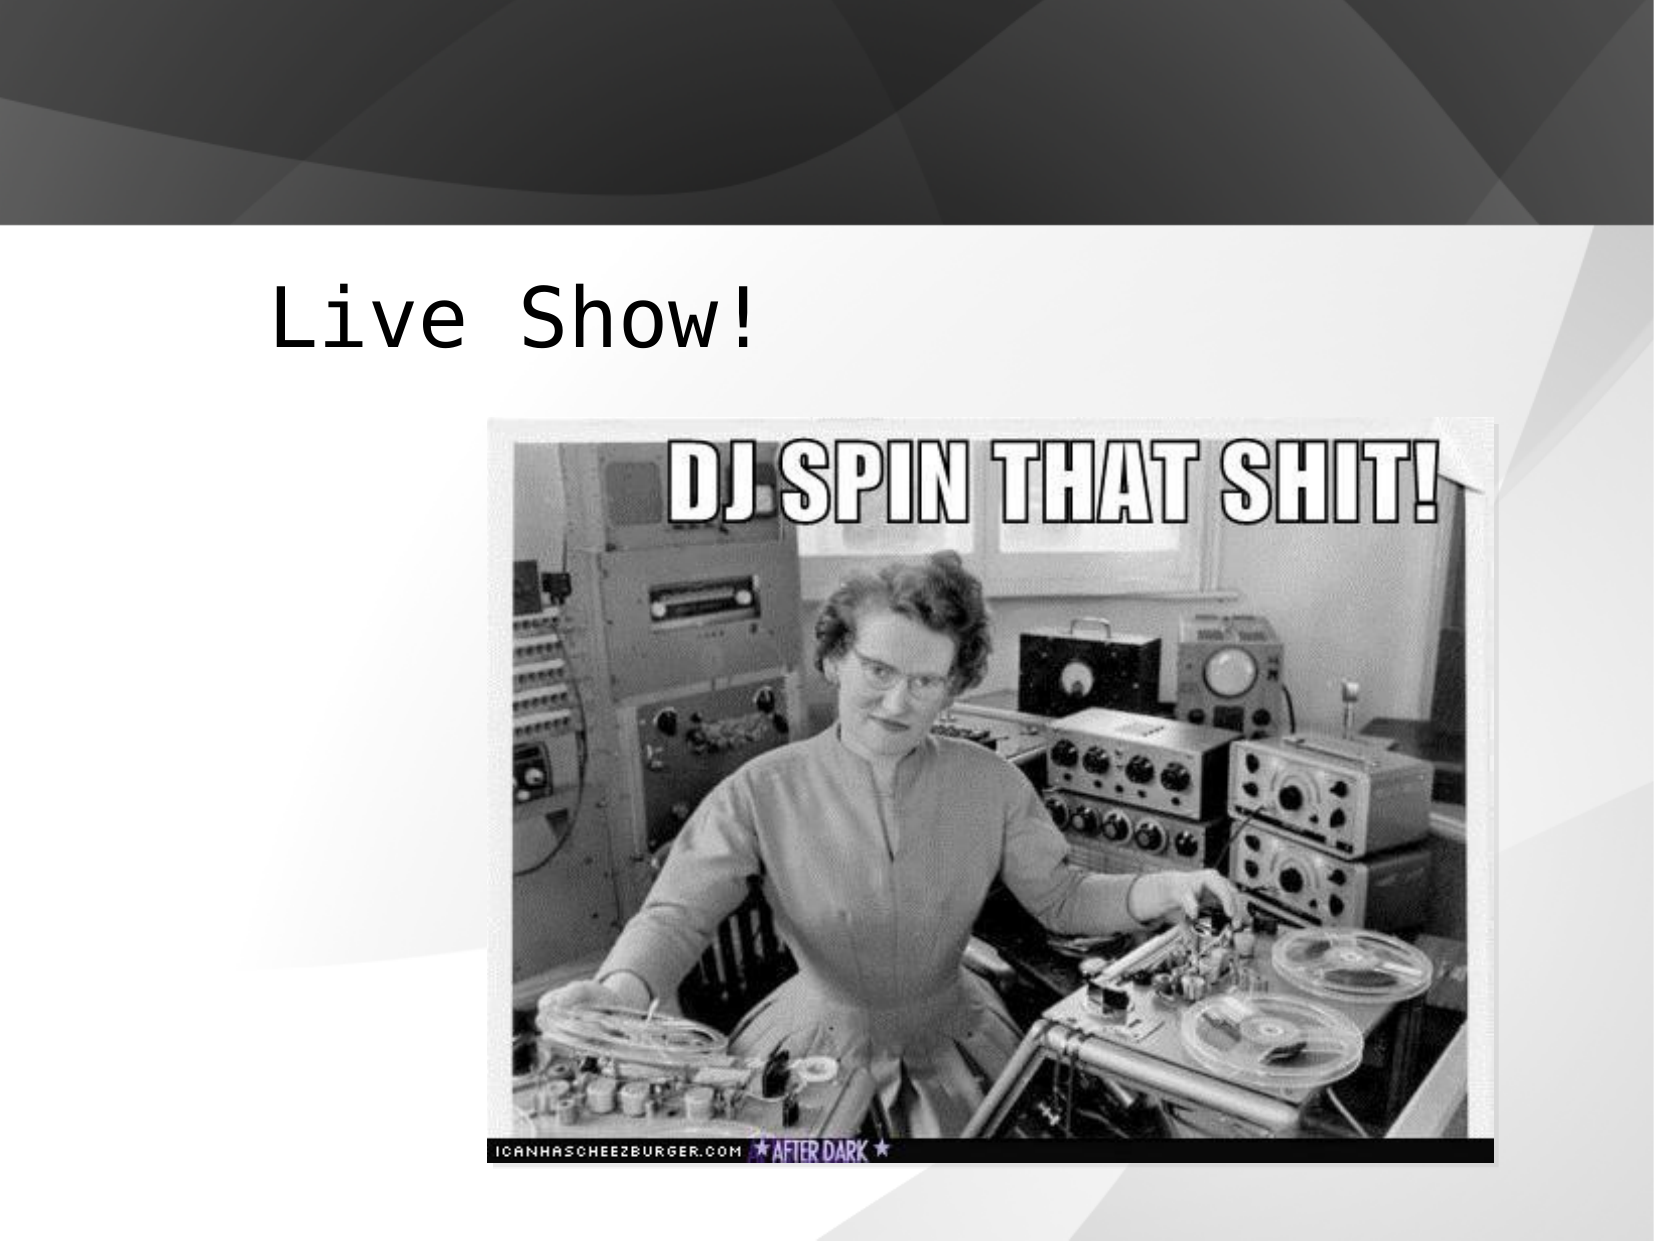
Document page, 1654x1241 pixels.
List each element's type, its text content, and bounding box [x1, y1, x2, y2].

subtitle Live Show! [0, 0, 1264, 825]
picture [0, 0, 1654, 1241]
